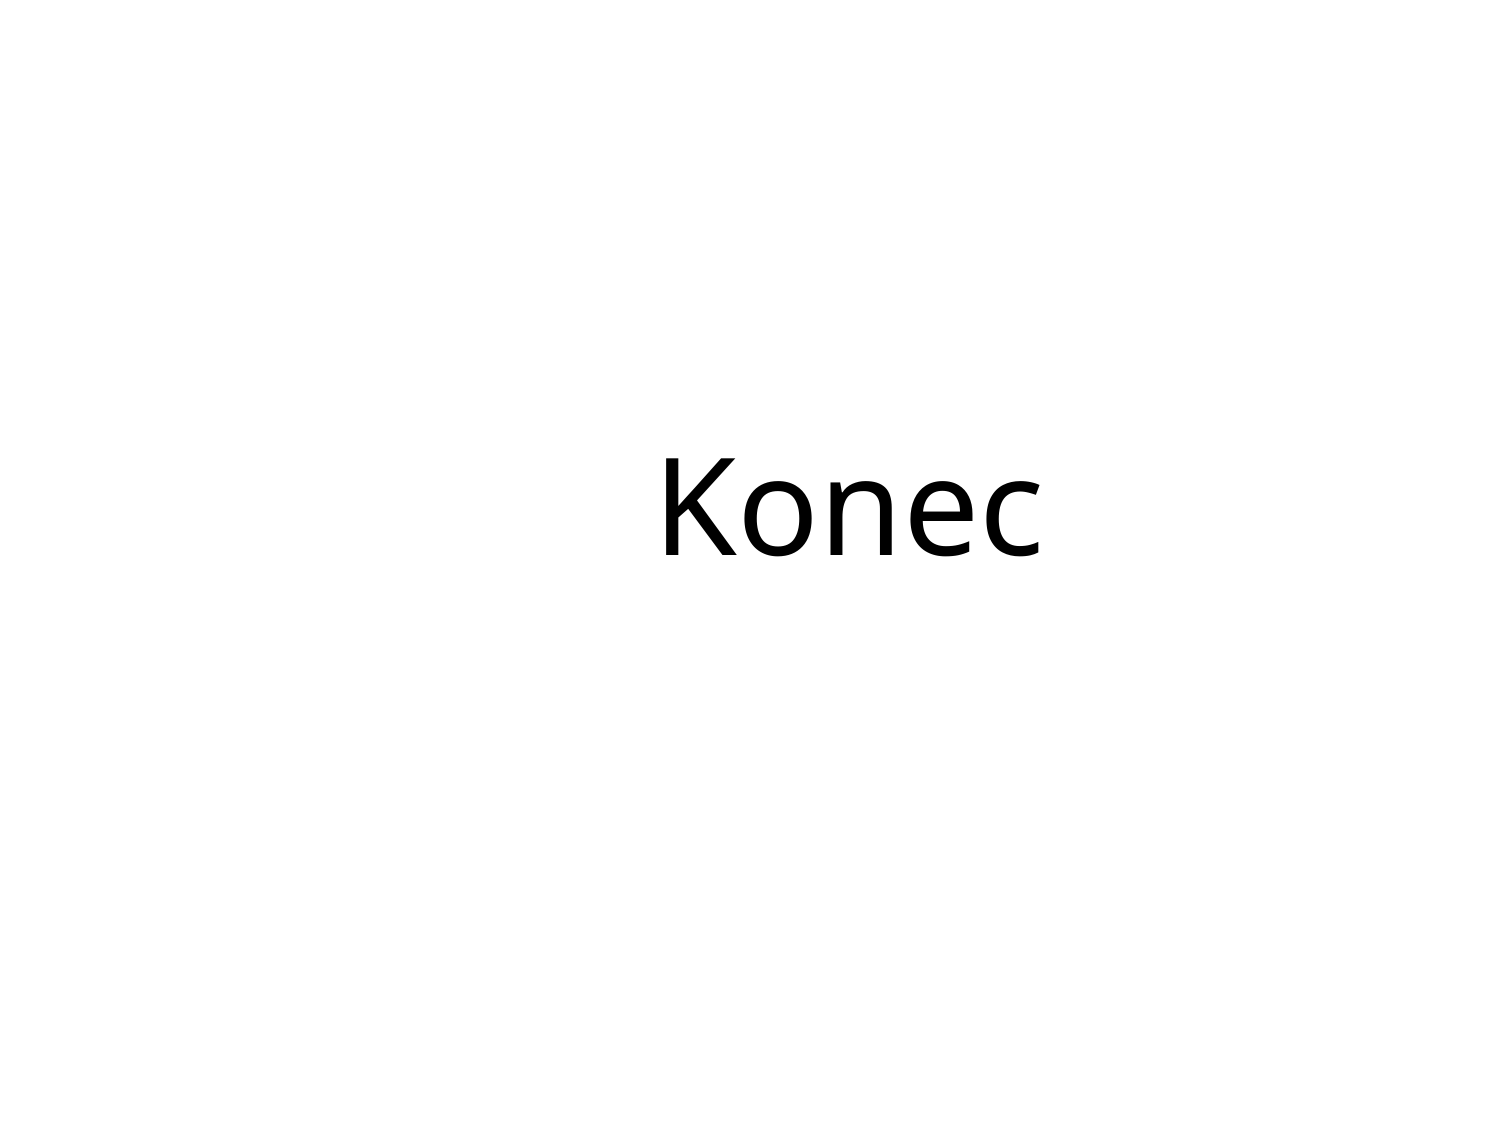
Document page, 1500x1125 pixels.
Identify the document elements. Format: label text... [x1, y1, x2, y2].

list Konec [75, 262, 1425, 1005]
